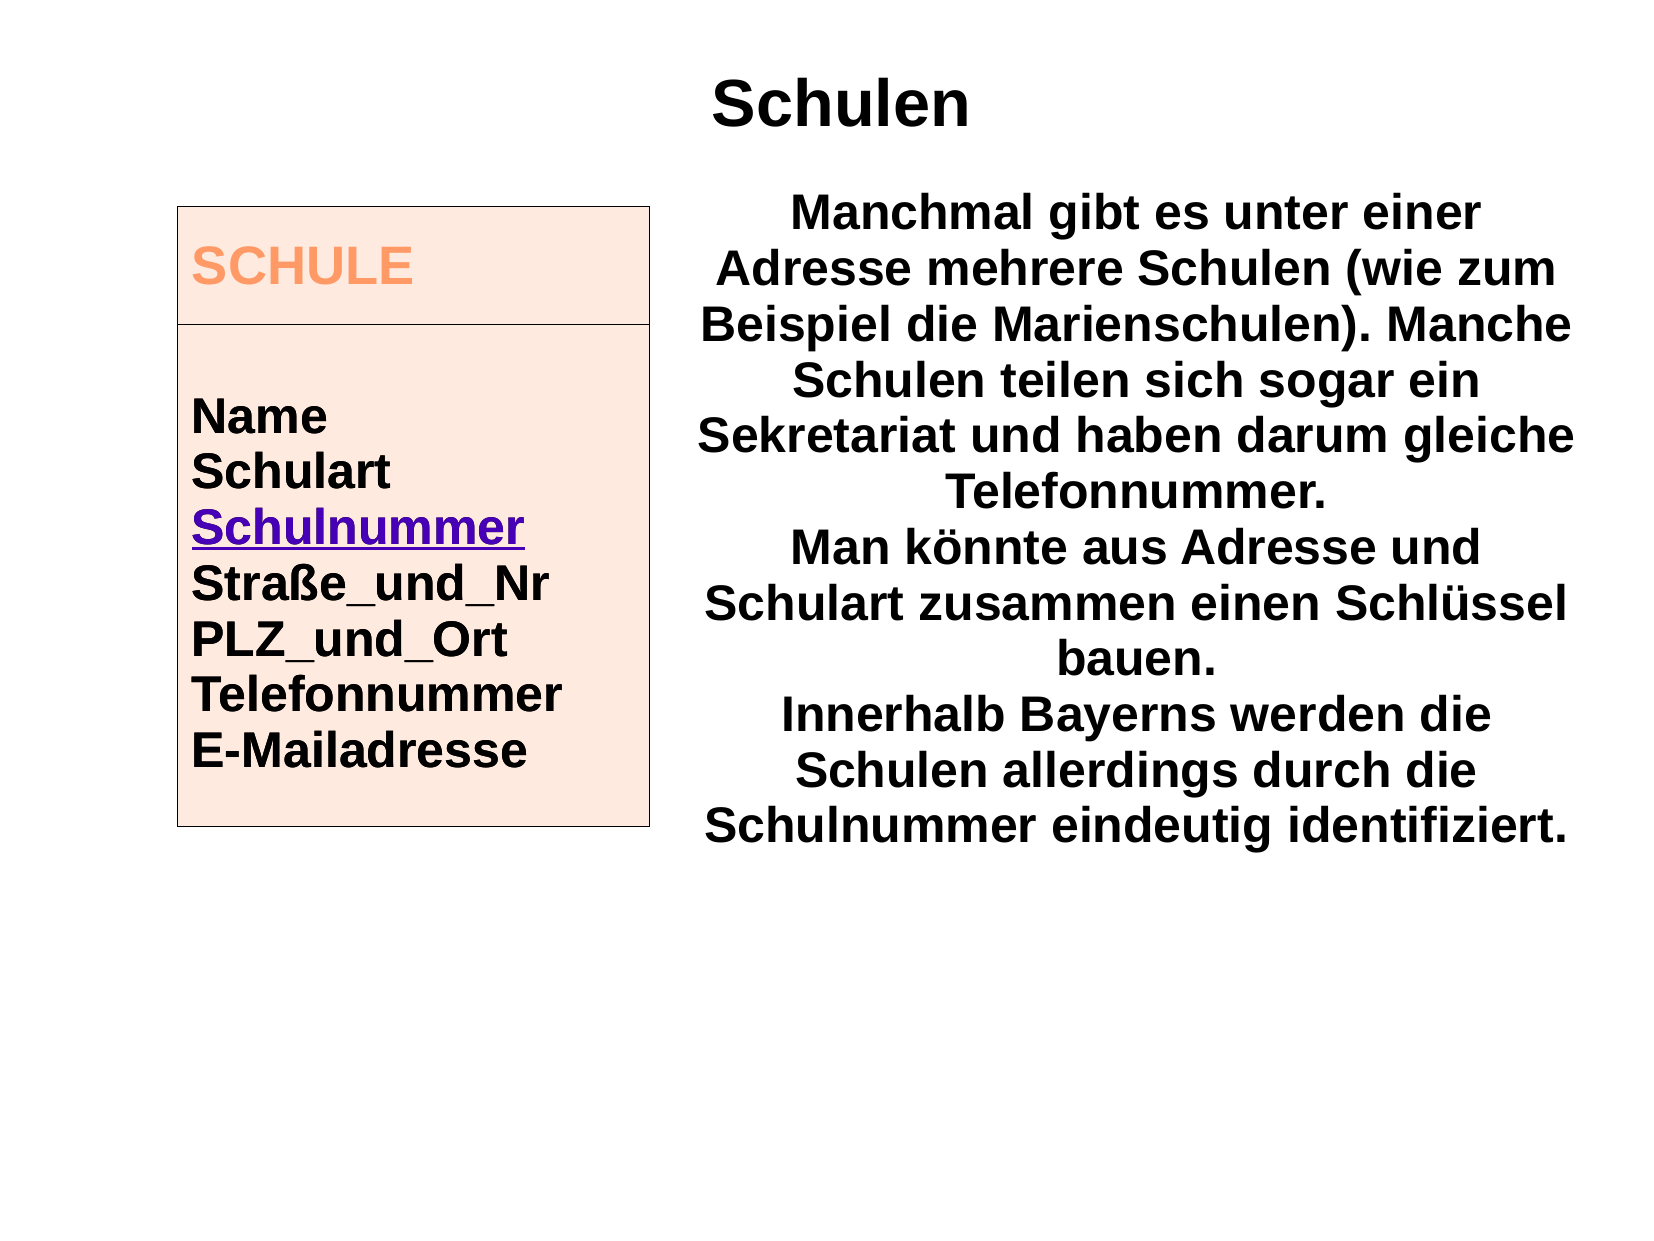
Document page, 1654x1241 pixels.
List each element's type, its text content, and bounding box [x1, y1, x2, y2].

text_box Name Schulart Schulnummer Straße_und_Nr PLZ_und_Ort Telefonnummer E-Mailadresse [177, 324, 650, 827]
text_box Schulen [59, 59, 1625, 149]
text_box SCHULE [177, 206, 650, 324]
text_box Manchmal gibt es unter einer Adresse mehrere Schulen (wie zum Beispiel die Marienschulen). Manche Schulen teilen sich sogar ein Sekretariat und haben darum gleiche Telefonnummer. Man könnte aus Adresse und Schulart zusammen einen Schlüssel bauen. Innerhalb Bayerns werden die Schulen allerdings durch die Schulnummer eindeutig identifiziert. [679, 177, 1595, 876]
